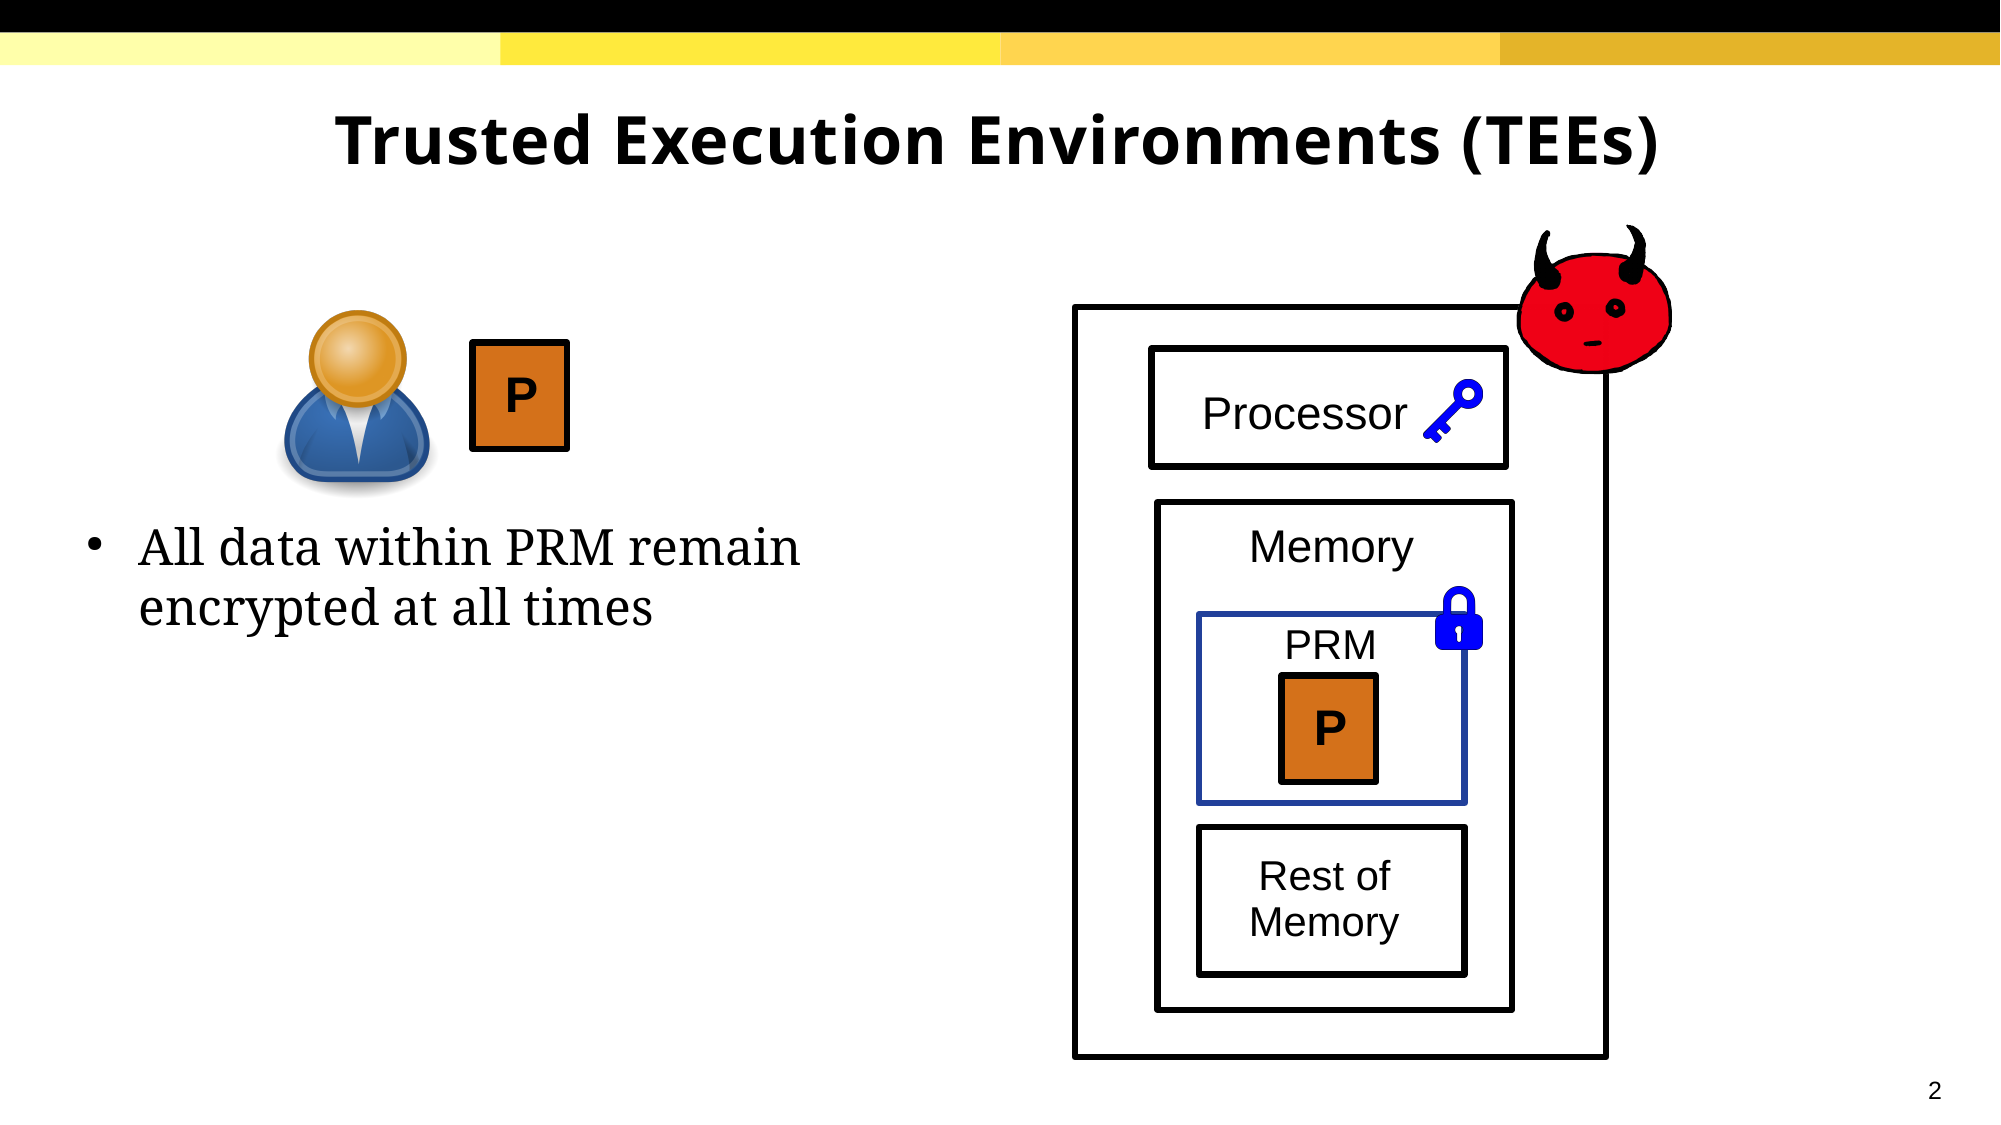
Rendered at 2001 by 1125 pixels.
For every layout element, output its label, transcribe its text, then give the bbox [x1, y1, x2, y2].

picture [253, 301, 461, 507]
text_box P [490, 360, 554, 431]
text_box 2 [1913, 1068, 1958, 1112]
list All data within PRM remain encrypted at all times [53, 507, 1069, 981]
text_box Processor [1187, 380, 1424, 447]
picture [1435, 586, 1483, 650]
text_box [472, 342, 567, 449]
text_box [1074, 307, 1607, 1058]
text_box Rest of Memory [1234, 845, 1415, 954]
text_box Memory [1234, 513, 1430, 580]
text_box PRM [1269, 614, 1393, 676]
picture [1516, 224, 1672, 379]
picture [1423, 379, 1483, 443]
title Trusted Execution Environments (TEEs) [48, 71, 1947, 219]
text_box P [1299, 693, 1363, 764]
